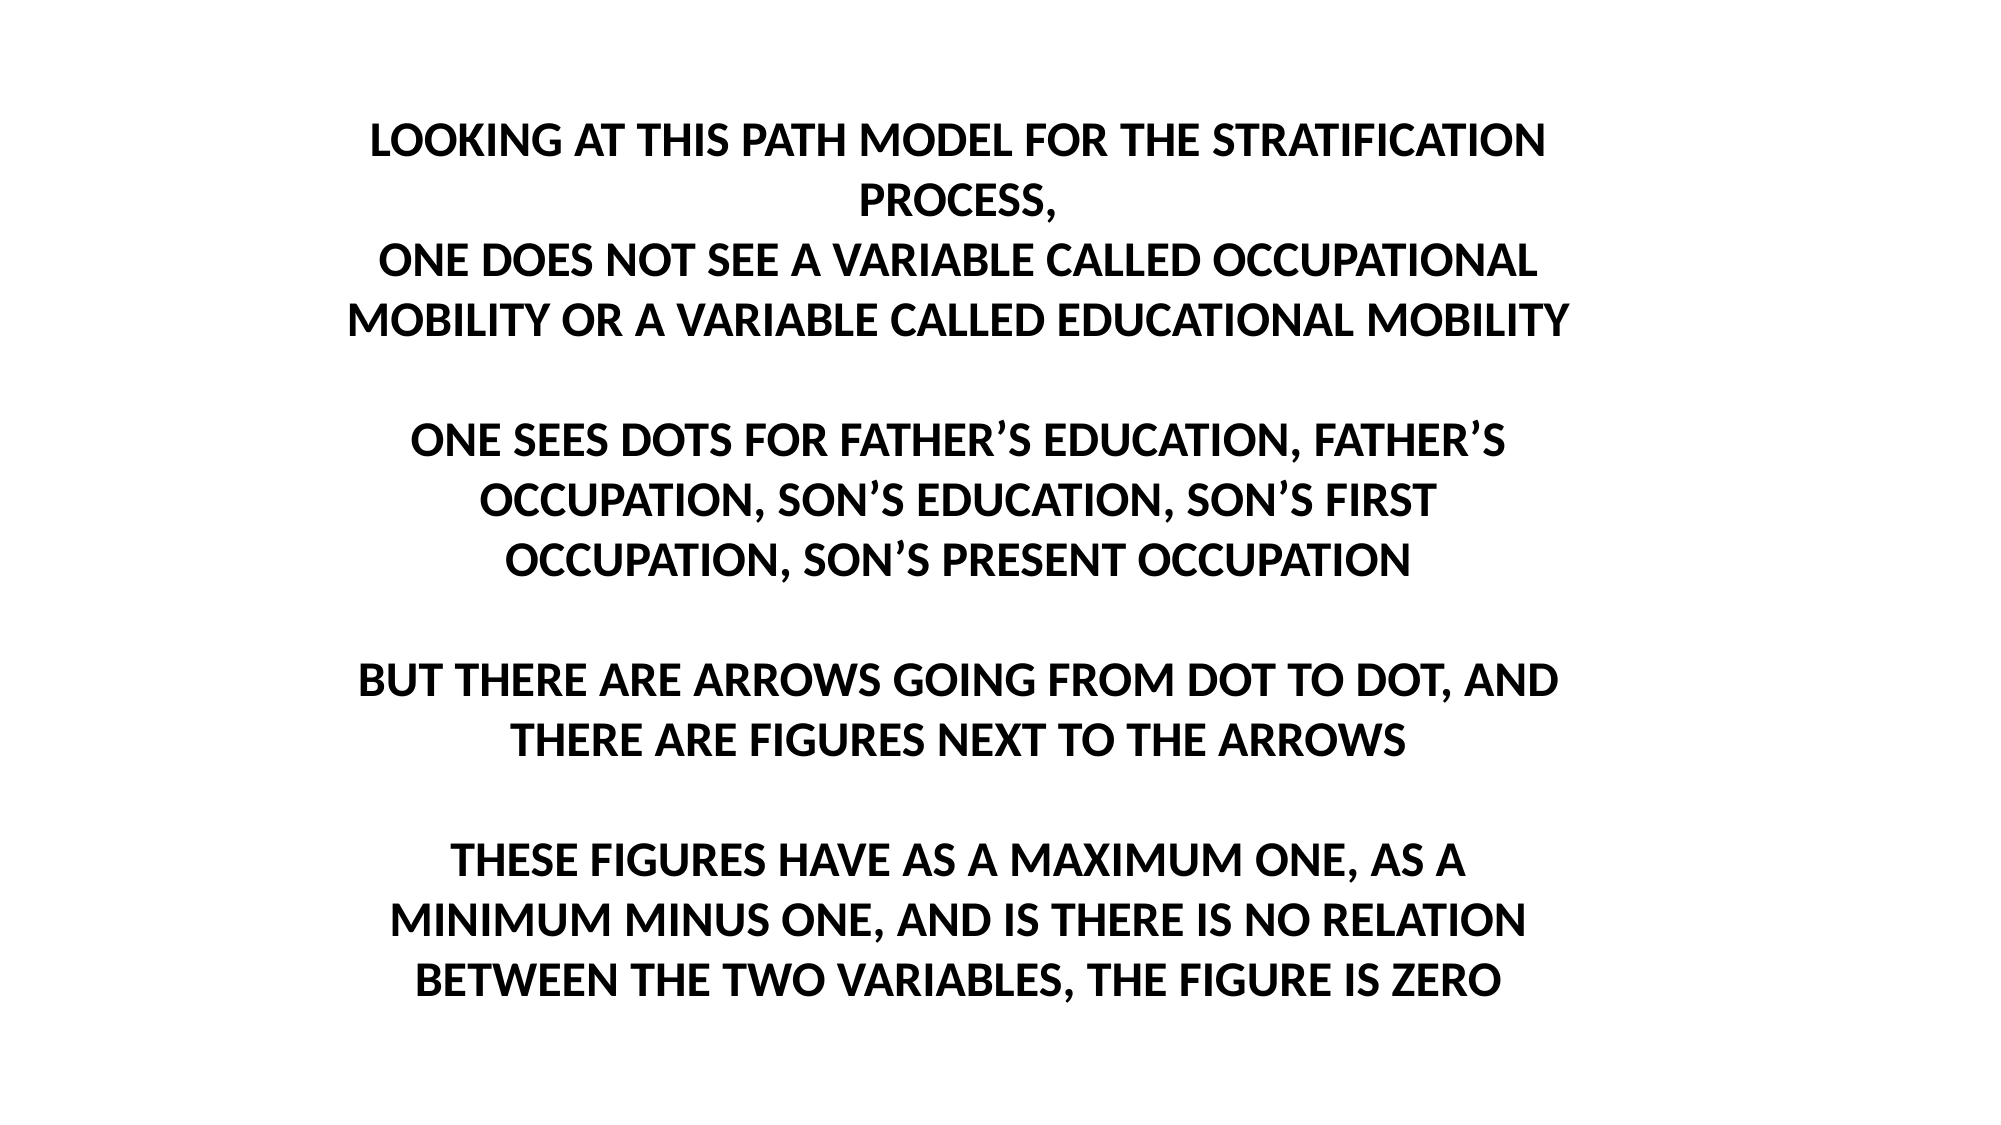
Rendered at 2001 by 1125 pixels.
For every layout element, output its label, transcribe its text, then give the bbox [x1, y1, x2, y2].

text_box LOOKING AT THIS PATH MODEL FOR THE STRATIFICATION PROCESS, ONE DOES NOT SEE A VARIABLE CALLED OCCUPATIONAL MOBILITY OR A VARIABLE CALLED EDUCATIONAL MOBILITY ONE SEES DOTS FOR FATHER’S EDUCATION, FATHER’S OCCUPATION, SON’S EDUCATION, SON’S FIRST OCCUPATION, SON’S PRESENT OCCUPATION BUT THERE ARE ARROWS GOING FROM DOT TO DOT, AND THERE ARE FIGURES NEXT TO THE ARROWS THESE FIGURES HAVE AS A MAXIMUM ONE, AS A MINIMUM MINUS ONE, AND IS THERE IS NO RELATION BETWEEN THE TWO VARIABLES, THE FIGURE IS ZERO [325, 98, 1592, 1023]
